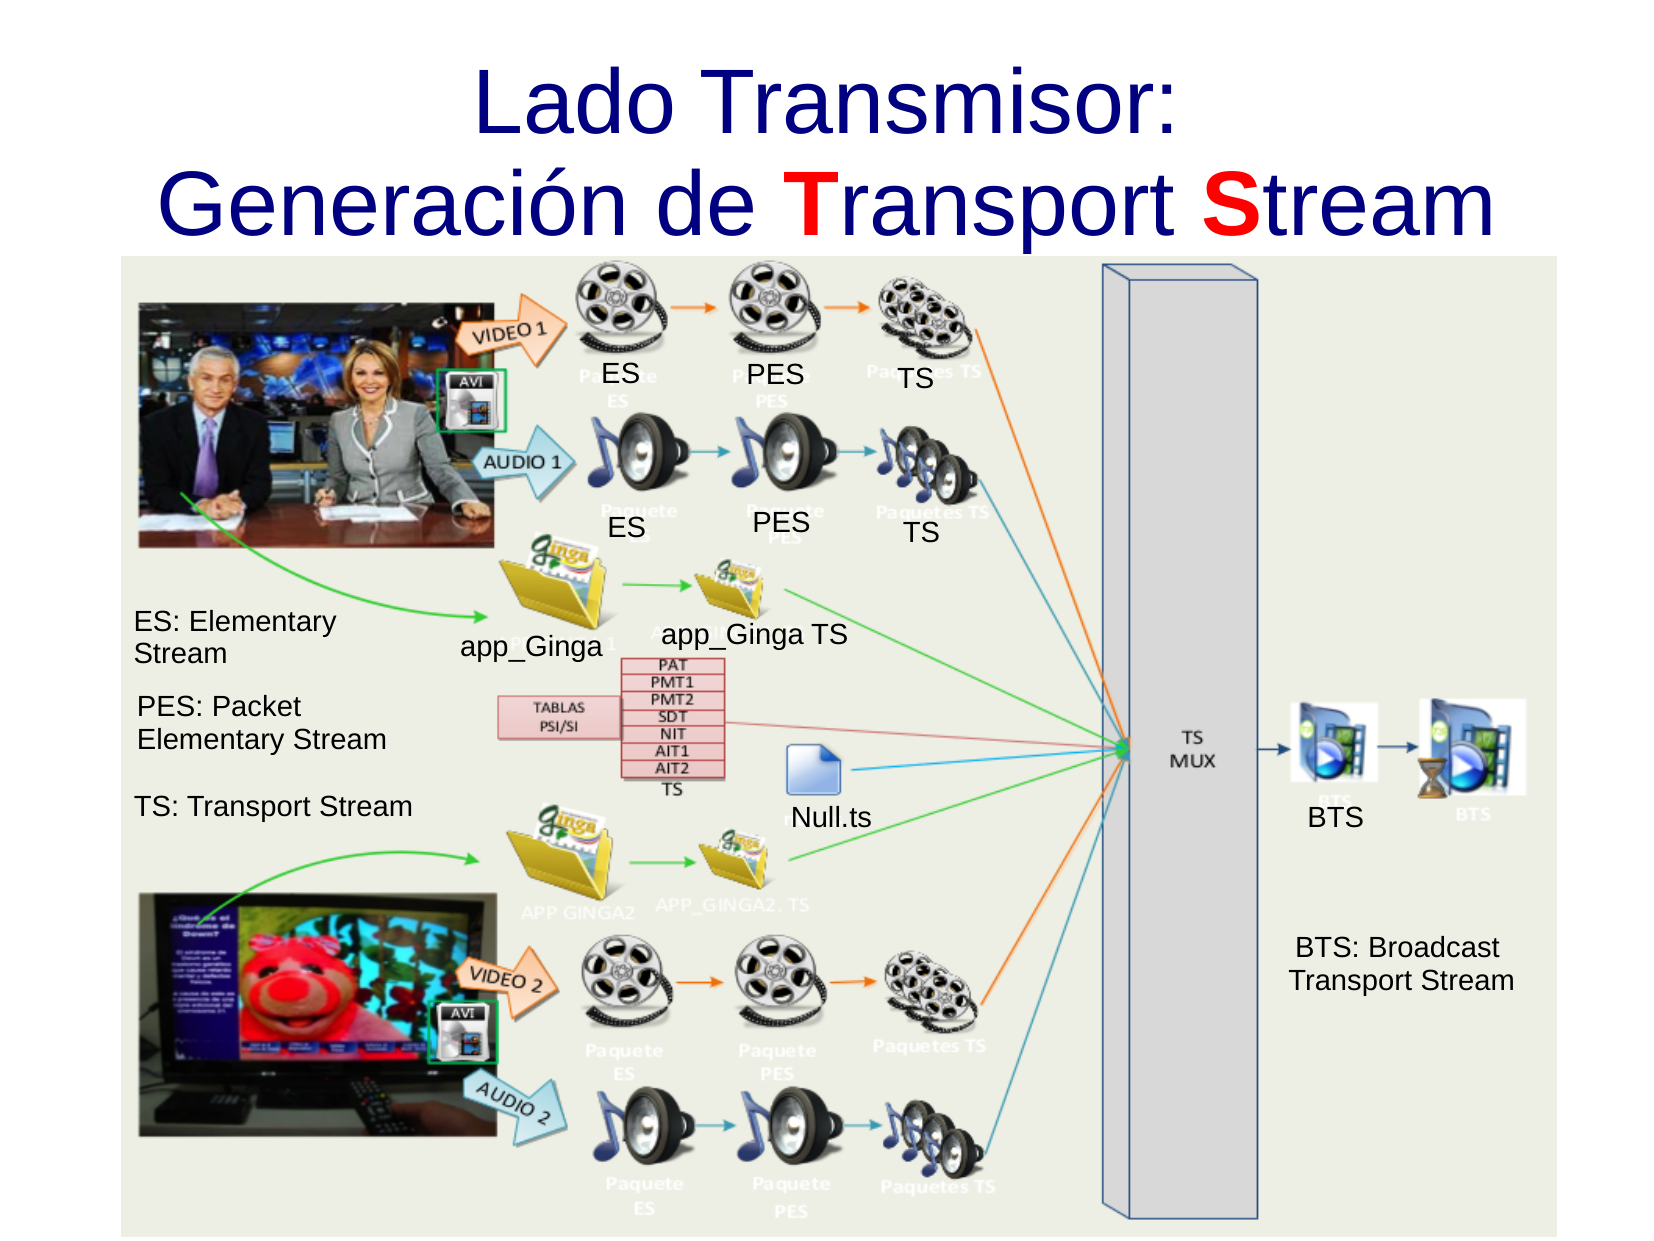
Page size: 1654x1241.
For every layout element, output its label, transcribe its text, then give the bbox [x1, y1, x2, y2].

title Lado Transmisor: Generación de Transport Stream [82, 49, 1571, 257]
text_box PES [731, 350, 839, 399]
text_box PES: Packet Elementary Stream [122, 682, 422, 763]
text_box ES [586, 349, 656, 398]
text_box ES: Elementary Stream [118, 597, 360, 678]
text_box app_Ginga [445, 622, 633, 671]
text_box app_Ginga TS [646, 610, 867, 659]
text_box PES [737, 498, 845, 547]
text_box BTS [1292, 793, 1428, 842]
text_box Null.ts [776, 793, 911, 842]
text_box TS: Transport Stream [119, 782, 429, 831]
text_box ES [592, 503, 662, 551]
text_box TS [882, 354, 950, 403]
picture [121, 256, 1557, 1237]
text_box TS [888, 508, 956, 556]
text_box BTS: Broadcast Transport Stream [1273, 923, 1531, 1005]
